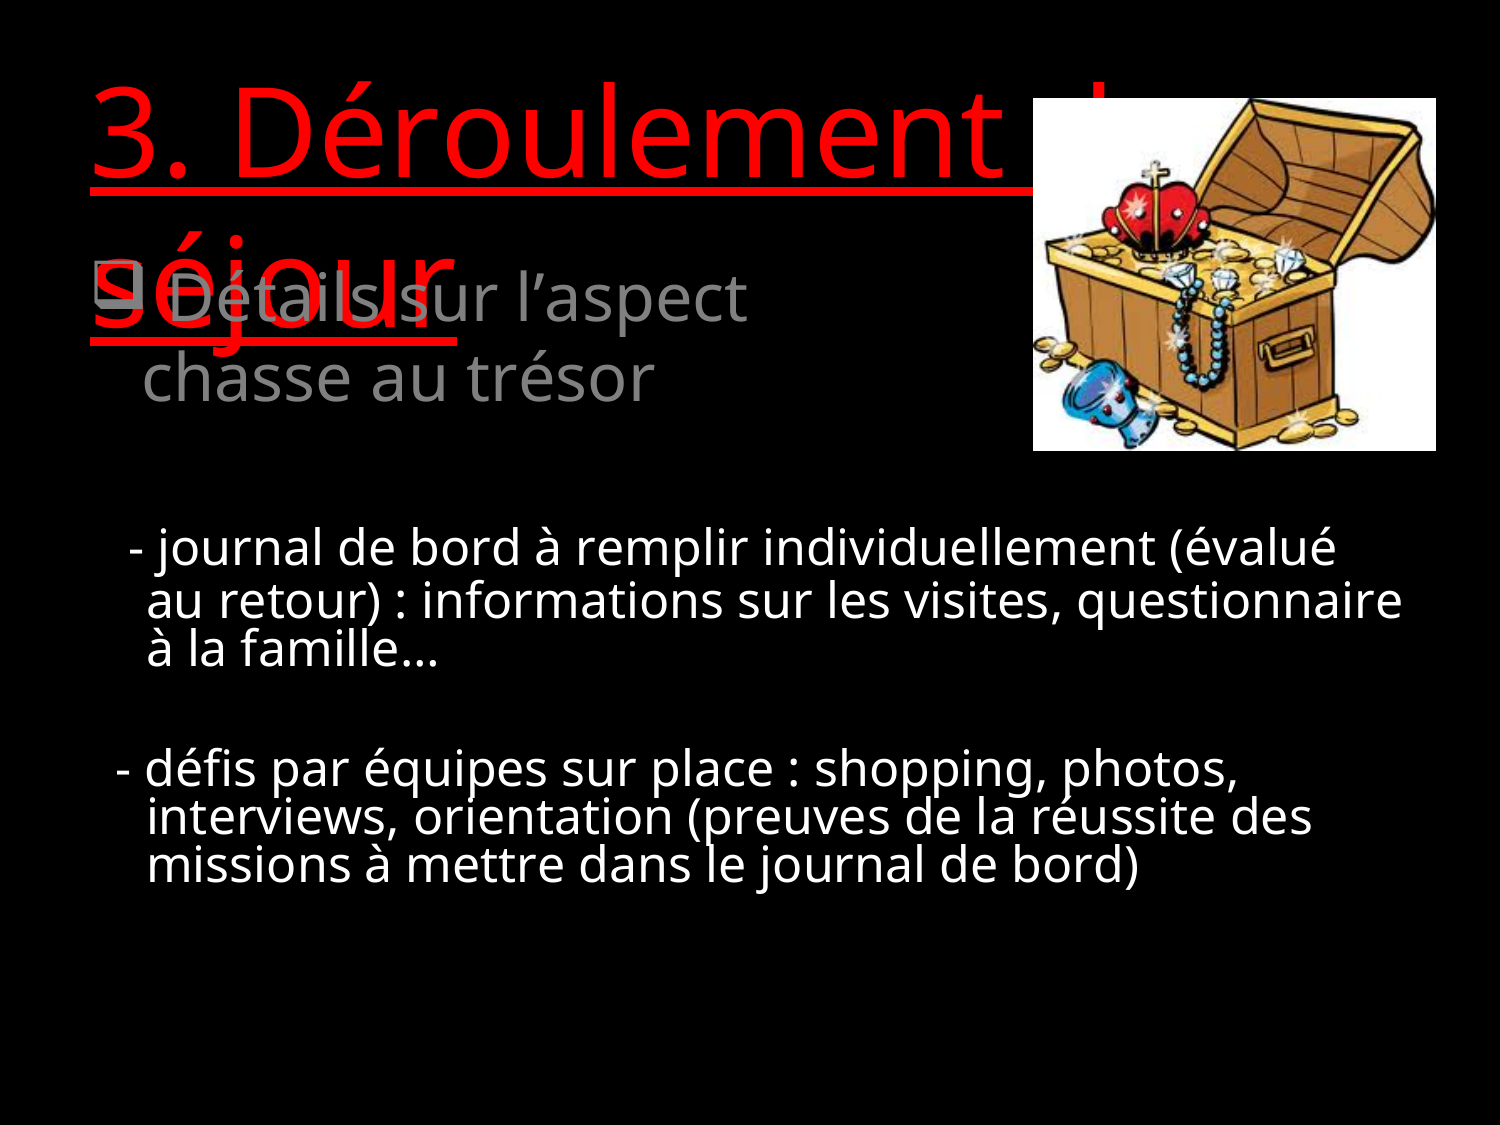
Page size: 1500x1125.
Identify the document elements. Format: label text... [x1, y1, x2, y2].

picture [1033, 98, 1436, 451]
list Détails sur l’aspect chasse au trésor - journal de bord à remplir individuellement (évalué au retour) : informations sur les visites, questionnaire à la famille… - défis par équipes sur place : shopping, photos, interviews, orientation (preuves de la réussite des missions à mettre dans le journal de bord) [75, 262, 1426, 1005]
title 3. Déroulement du séjour [75, 45, 1426, 233]
